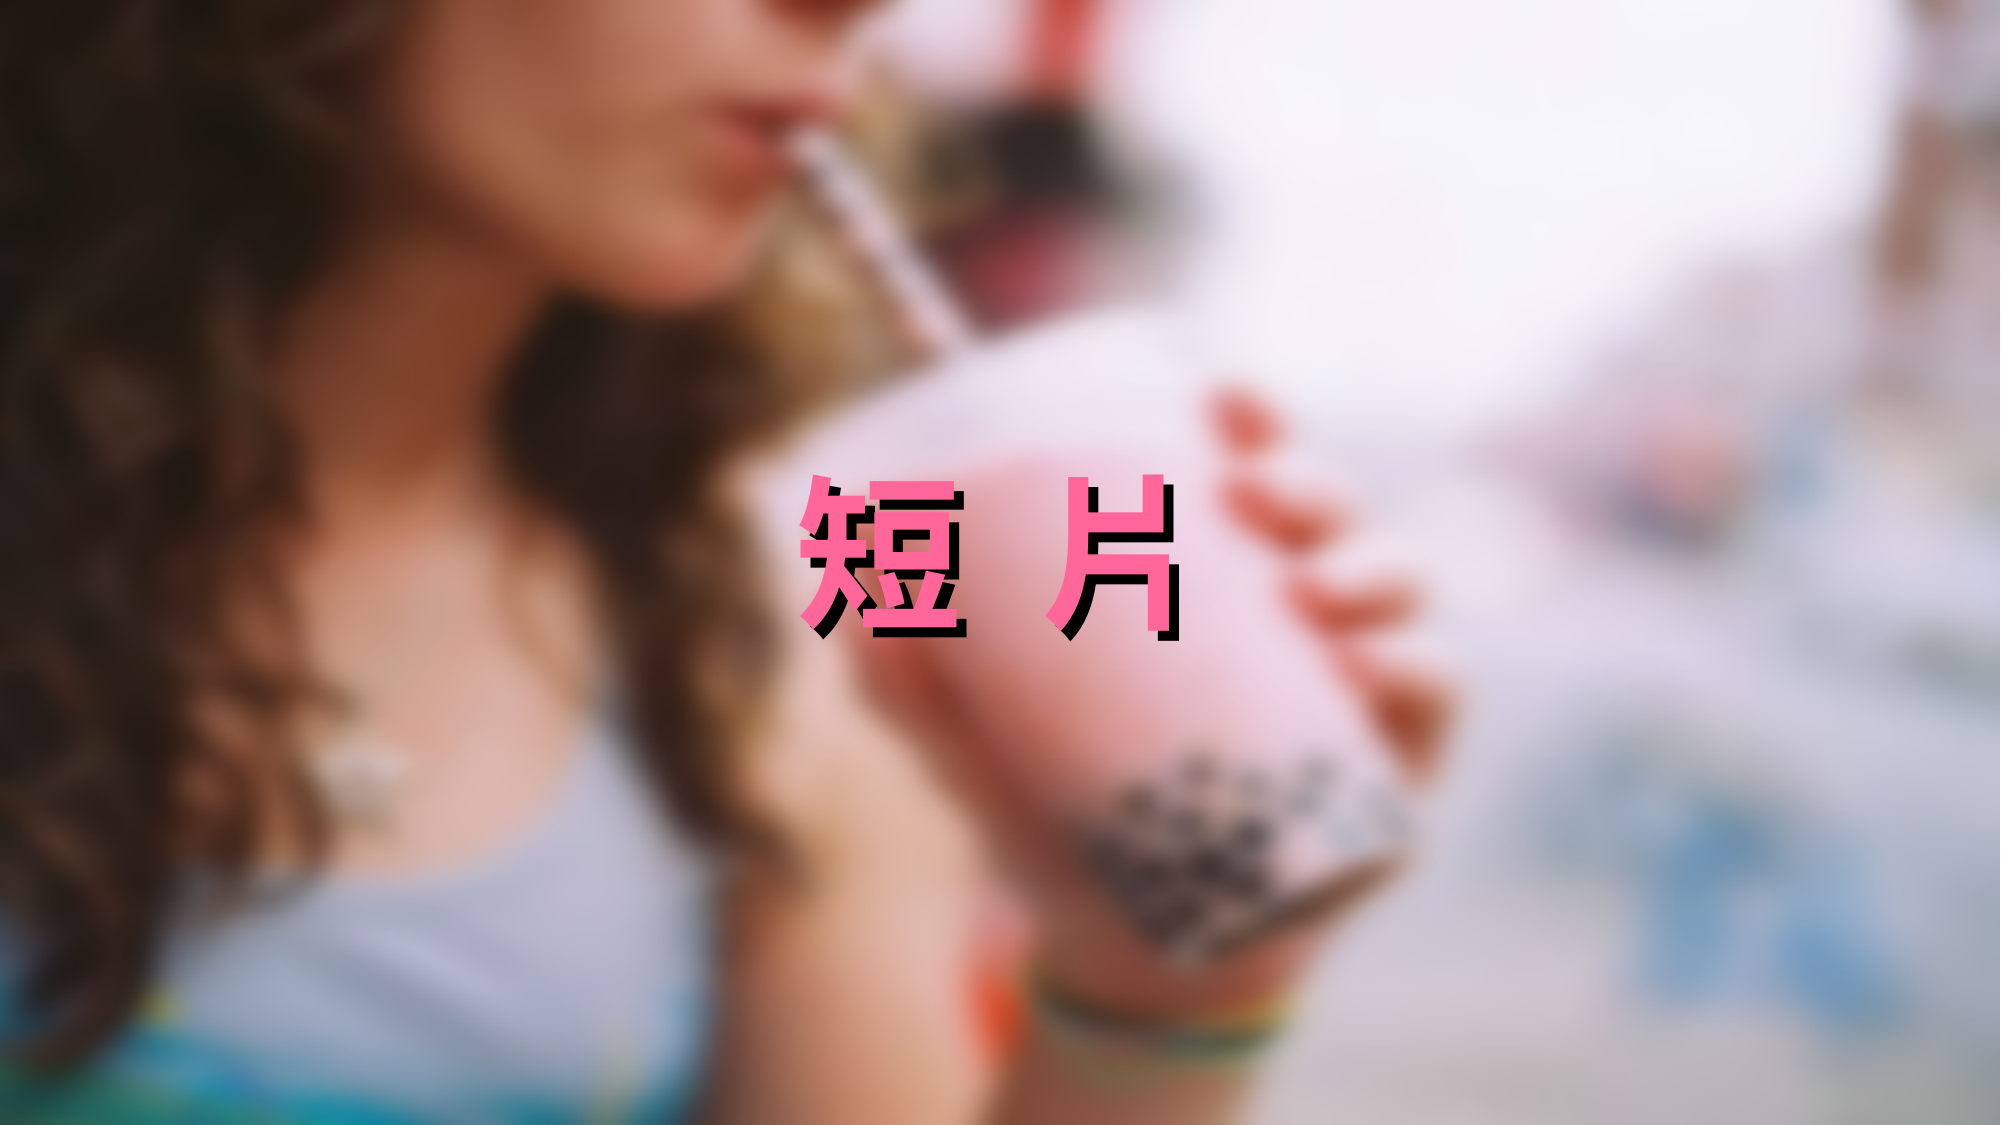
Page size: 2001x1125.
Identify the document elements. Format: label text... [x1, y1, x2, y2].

title 短 片 [137, 453, 1863, 672]
picture [0, 0, 2000, 1125]
